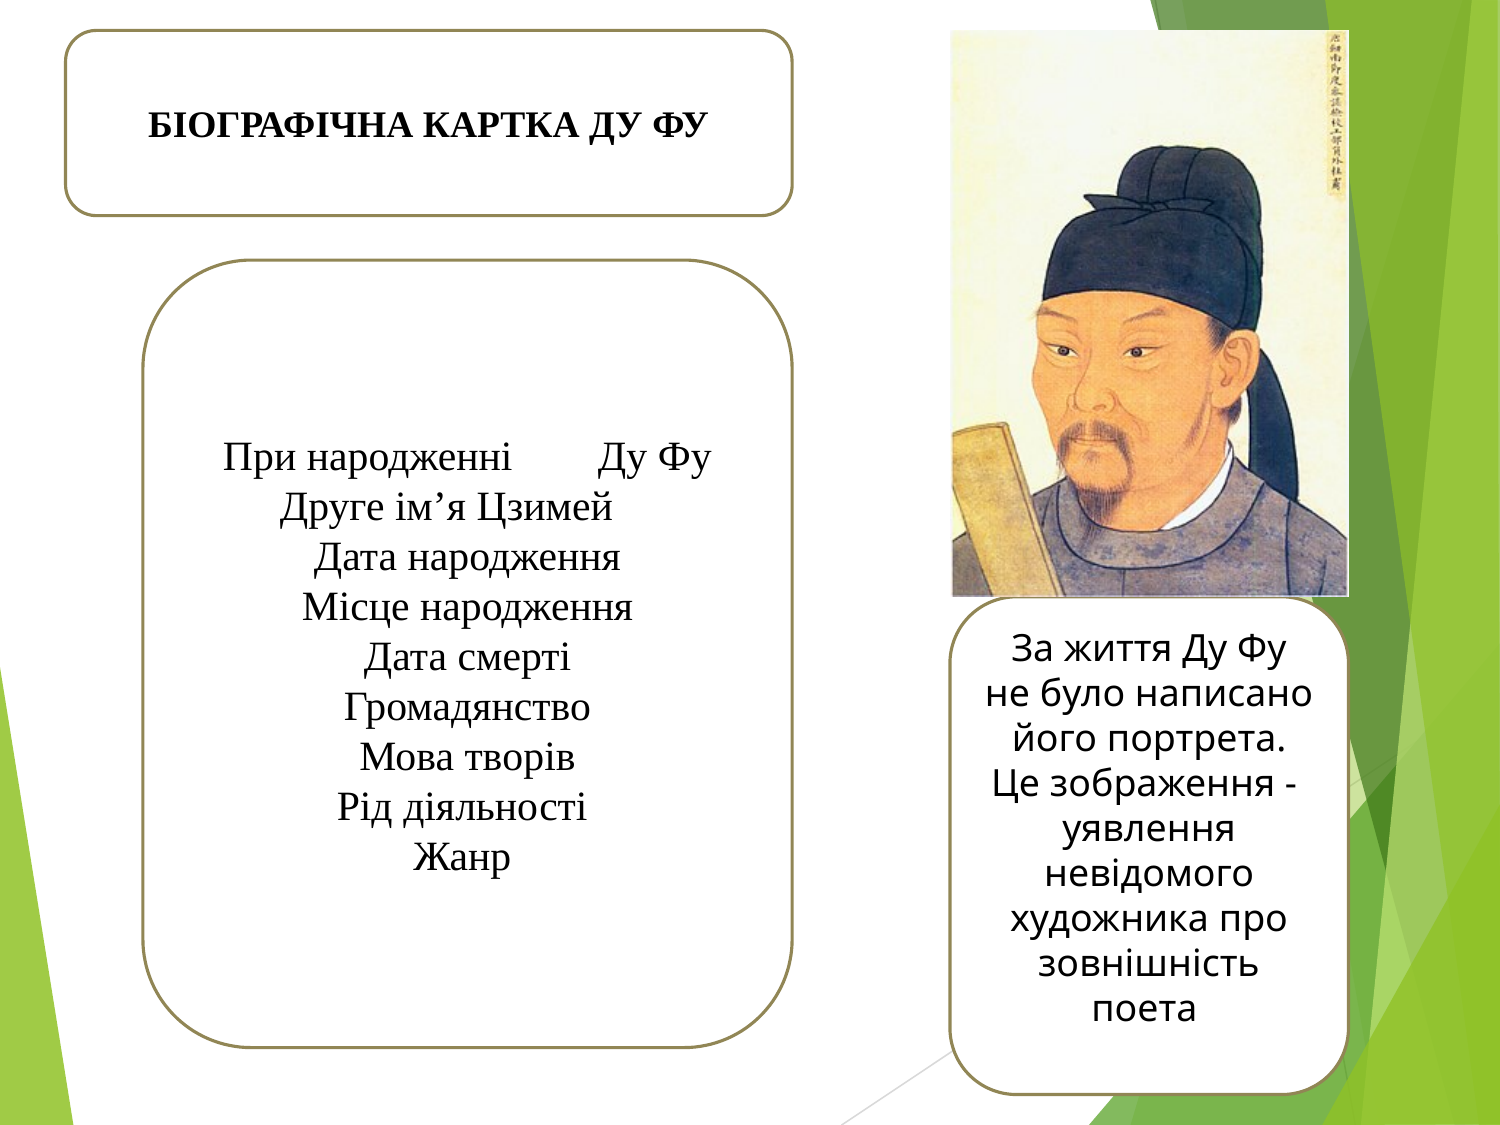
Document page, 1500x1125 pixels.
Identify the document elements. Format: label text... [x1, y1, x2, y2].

picture [950, 30, 1349, 597]
text_box БІОГРАФІЧНА КАРТКА ДУ ФУ [65, 30, 793, 216]
text_box При народженні Ду Фу Друге ім’я Цзимей Дата народження Місце народження Дата смерті Громадянство Мова творів Рід діяльності Жанр [142, 260, 793, 1048]
text_box За життя Ду Фу не було написано його портрета. Це зображення - уявлення невідомого художника про зовнішність поета [949, 597, 1349, 1095]
